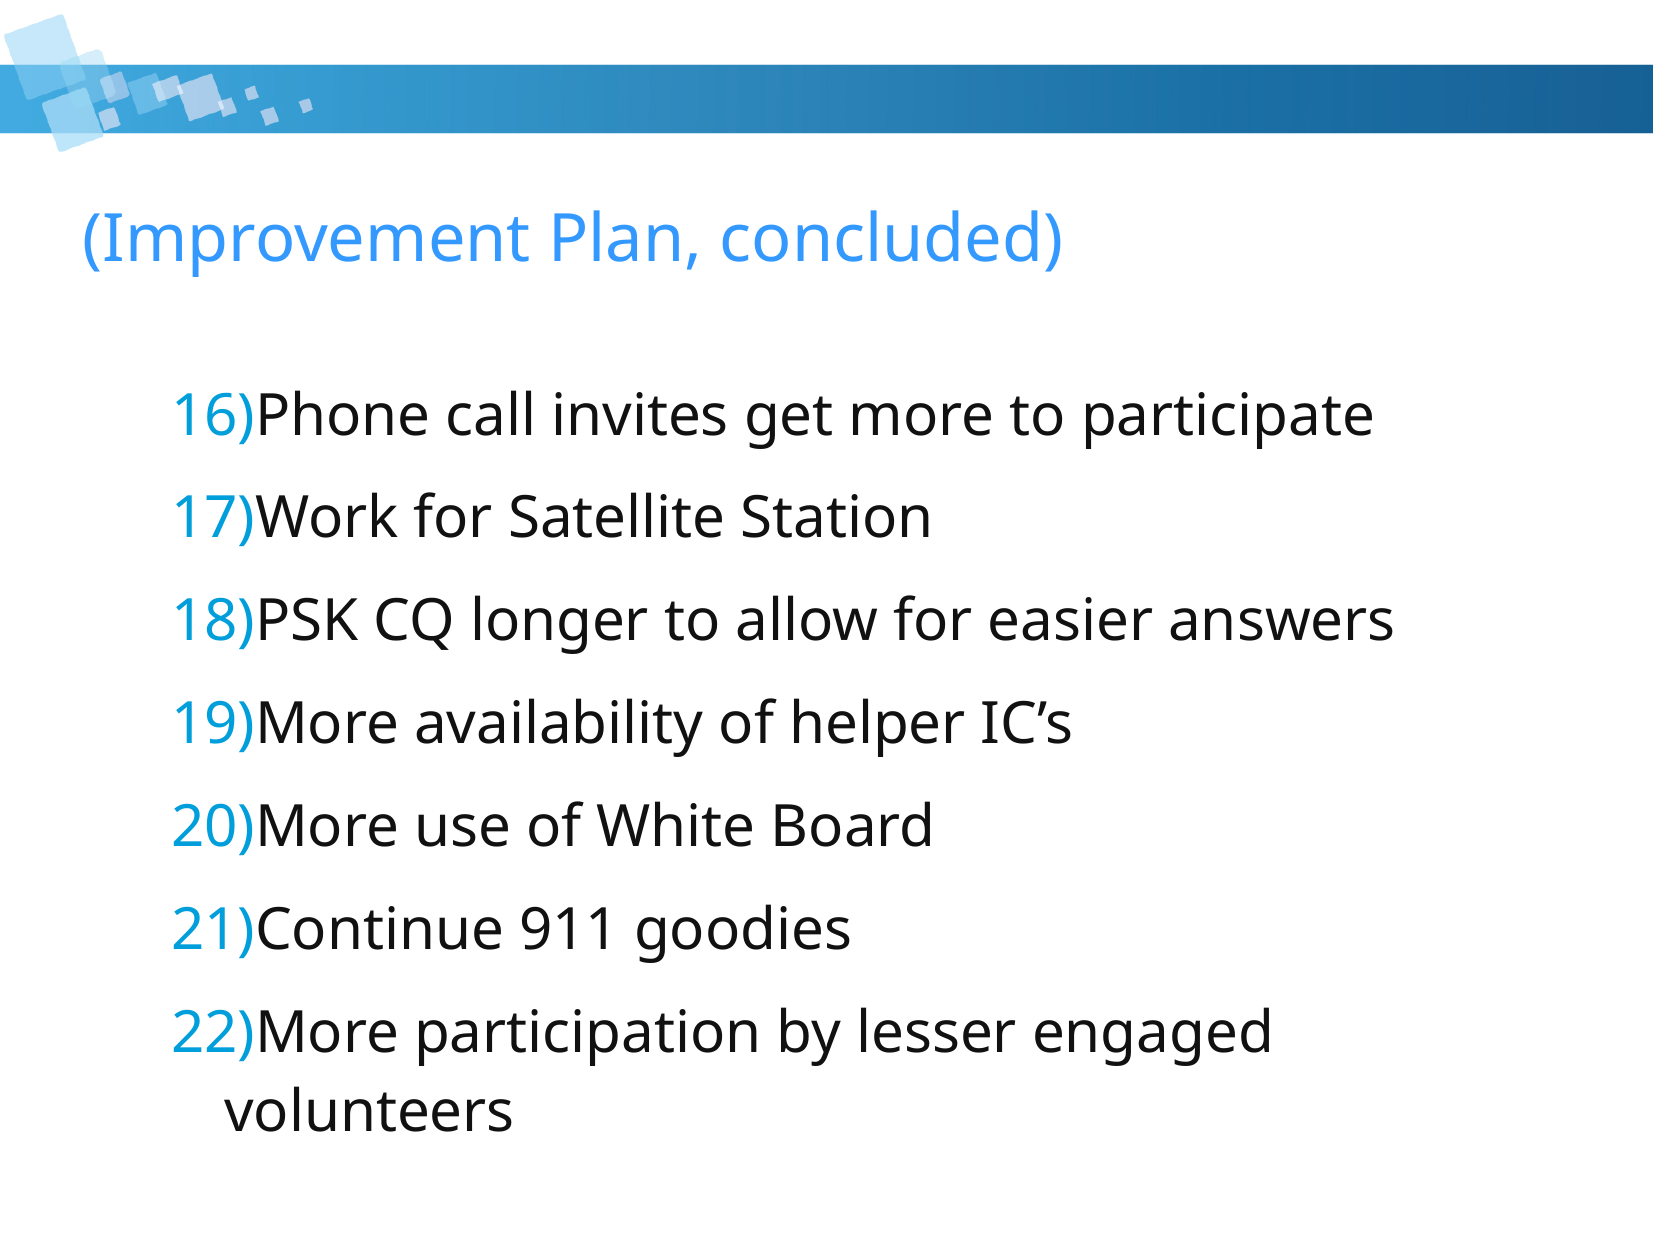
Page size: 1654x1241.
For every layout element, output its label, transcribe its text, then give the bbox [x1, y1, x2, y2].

title (Improvement Plan, concluded) [82, 132, 1571, 340]
picture [0, 0, 1653, 1238]
list Phone call invites get more to participate Work for Satellite Station PSK CQ longer to allow for easier answers More availability of helper IC’s More use of White Board Continue 911 goodies More participation by lesser engaged volunteers [82, 372, 1571, 1093]
